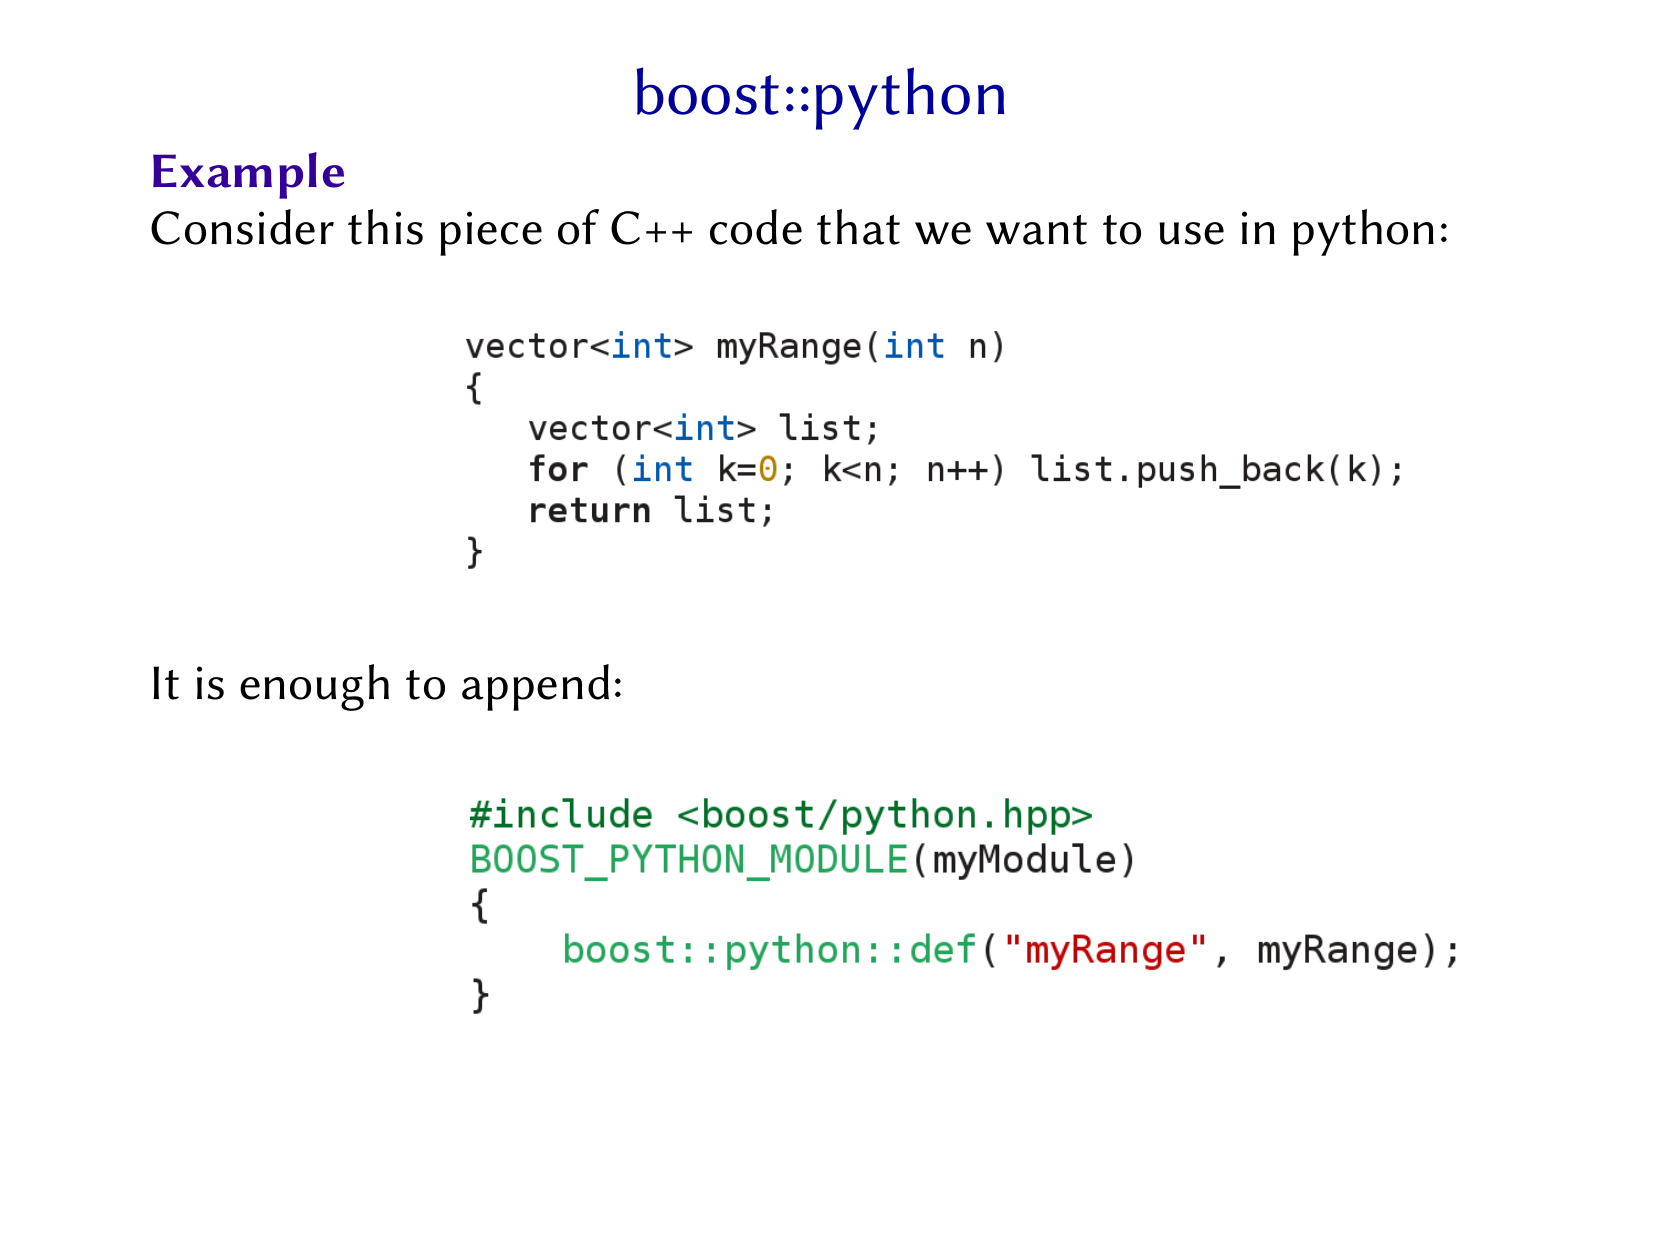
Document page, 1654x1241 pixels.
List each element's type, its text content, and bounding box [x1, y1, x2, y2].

picture [470, 774, 1531, 1021]
picture [465, 329, 1426, 600]
text_box Example Consider this piece of C++ code that we want to use in python: It is enough to append: [135, 135, 1546, 895]
title boost::python [76, 19, 1565, 166]
